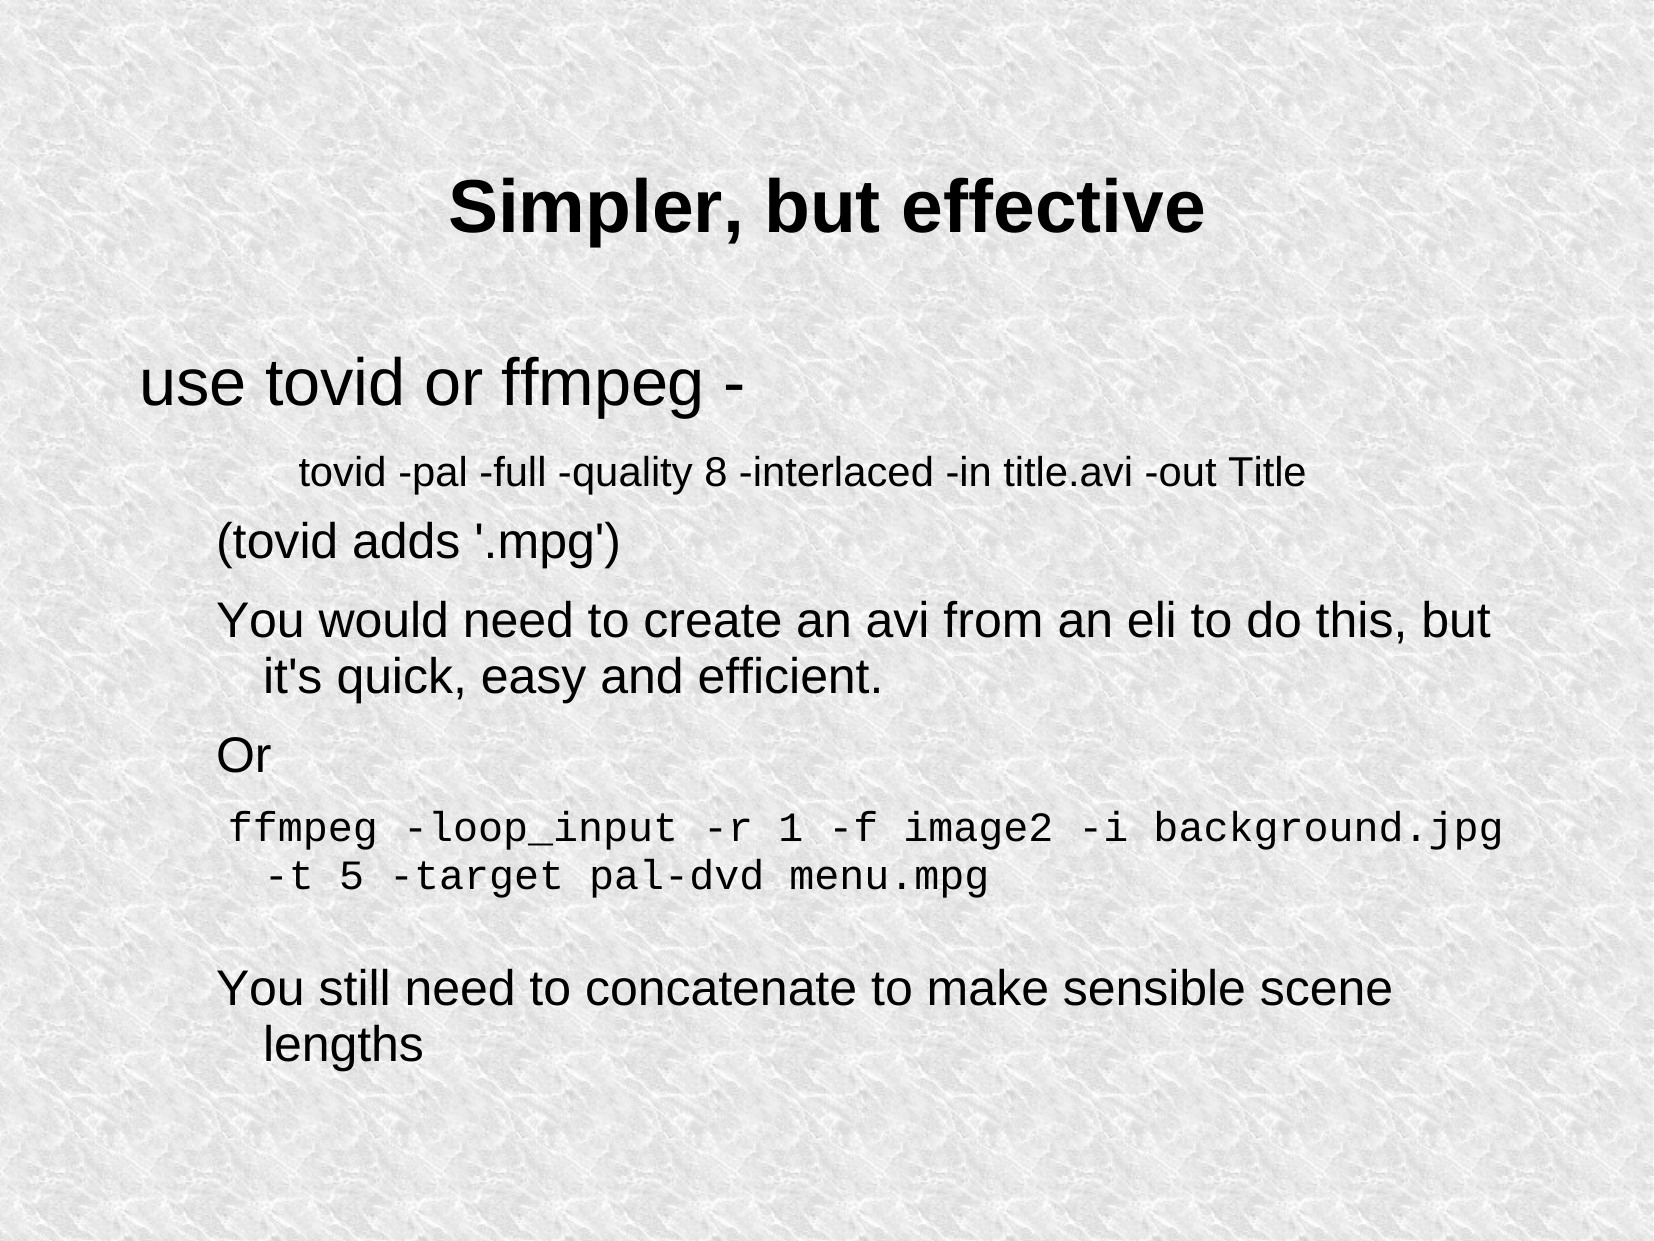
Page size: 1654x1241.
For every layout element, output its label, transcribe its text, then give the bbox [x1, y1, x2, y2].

list use tovid or ffmpeg - tovid -pal -full -quality 8 -interlaced -in title.avi -out Title (tovid adds '.mpg') You would need to create an avi from an eli to do this, but it's quick, easy and efficient. Or ffmpeg -loop_input -r 1 -f image2 -i background.jpg -t 5 -target pal-dvd menu.mpg You still need to concatenate to make sensible scene lengths [121, 344, 1534, 1127]
picture [0, 0, 1654, 1241]
title Simpler, but effective [121, 102, 1534, 311]
